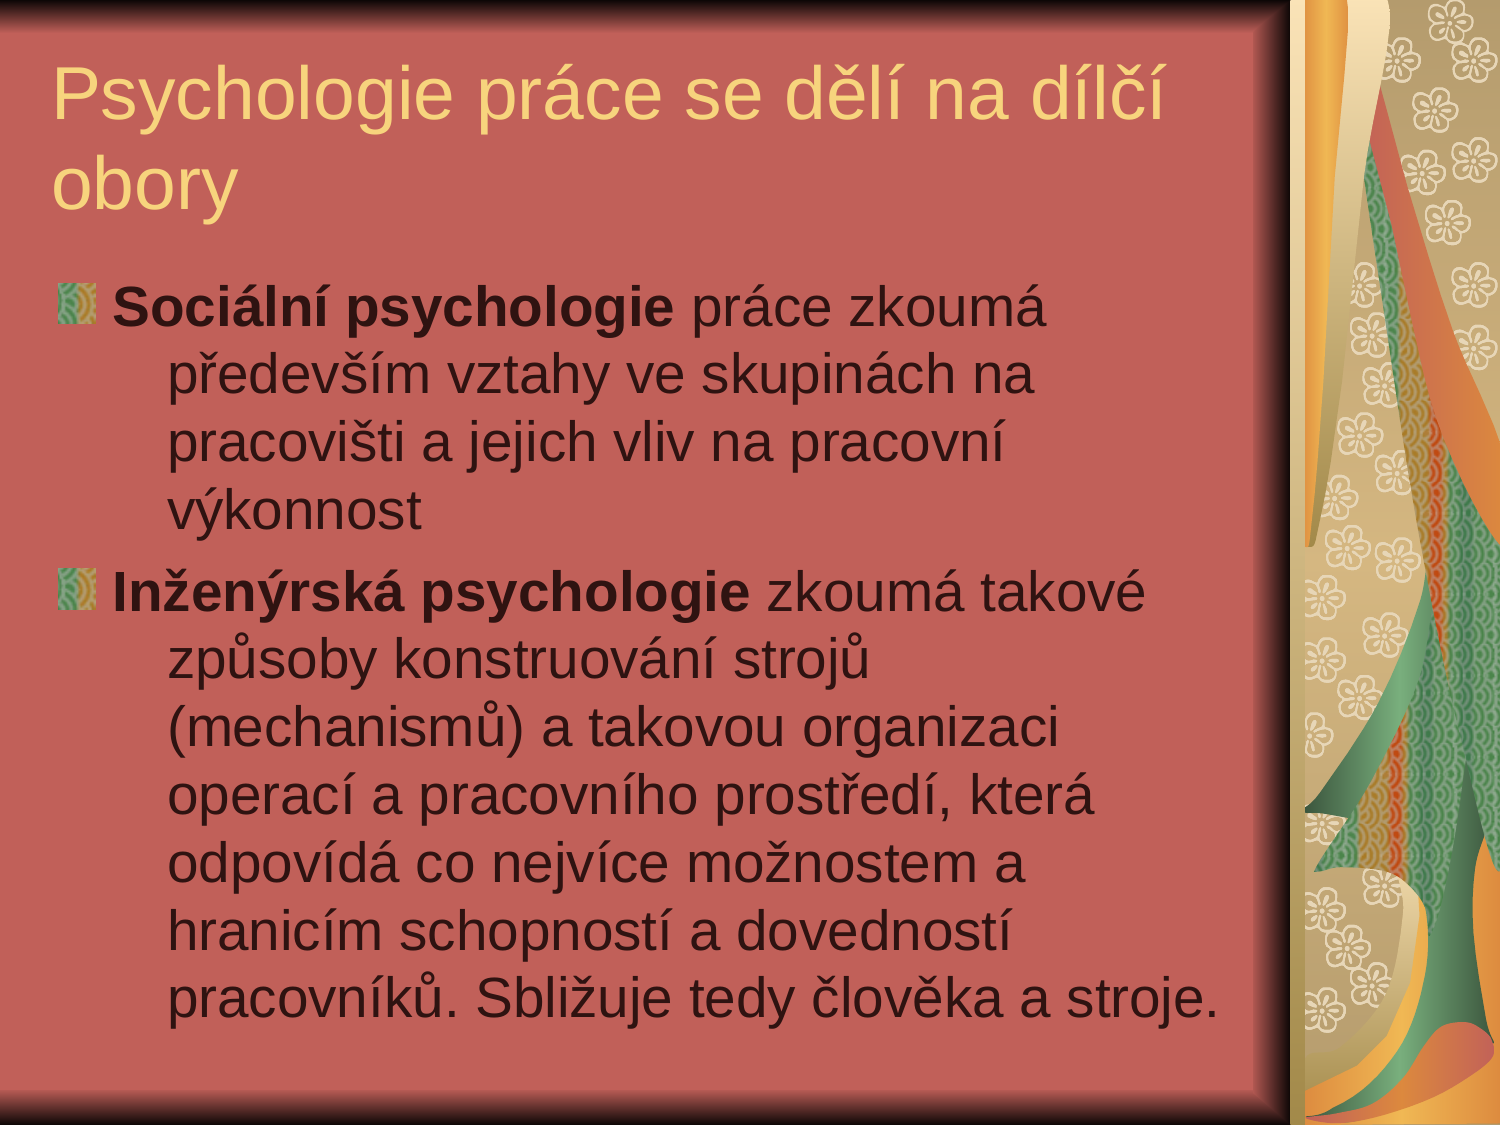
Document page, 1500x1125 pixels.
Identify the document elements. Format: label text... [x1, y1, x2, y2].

title Psychologie práce se dělí na dílčí obory [35, 37, 1263, 225]
list Sociální psychologie práce zkoumá především vztahy ve skupinách na pracovišti a jejich vliv na pracovní výkonnost Inženýrská psychologie zkoumá takové způsoby konstruování strojů (mechanismů) a takovou organizaci operací a pracovního prostředí, která odpovídá co nejvíce možnostem a hranicím schopností a dovedností pracovníků. Sbližuje tedy člověka a stroje. [43, 262, 1255, 1083]
